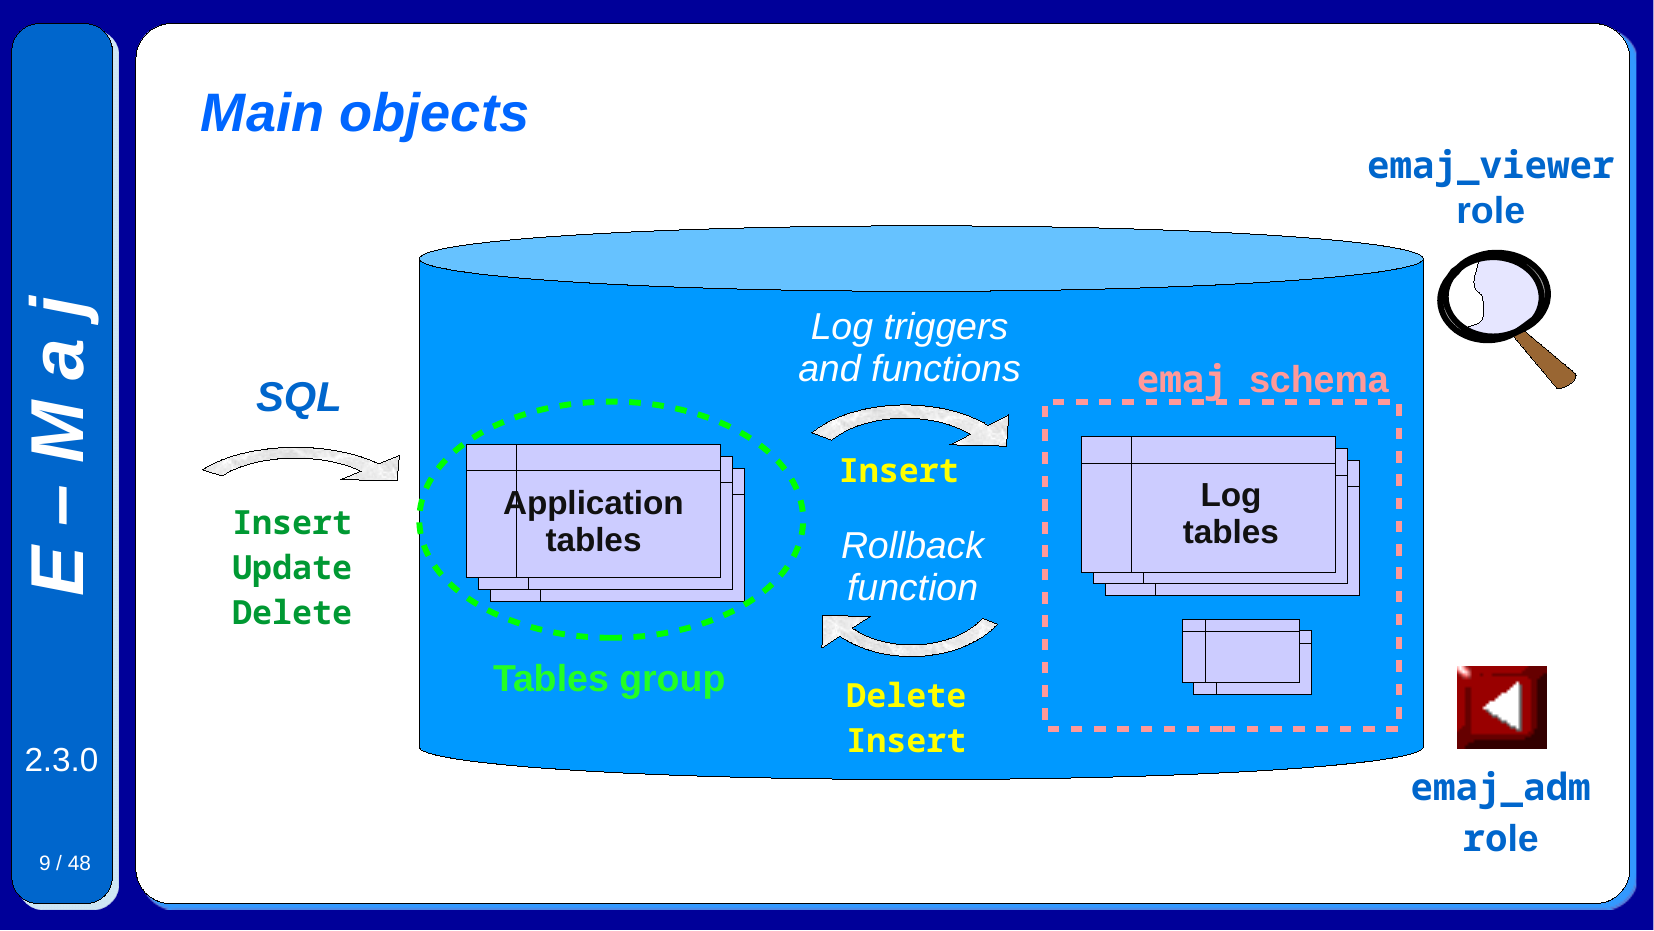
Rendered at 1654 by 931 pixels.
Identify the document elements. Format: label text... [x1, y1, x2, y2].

text_box Tables group [478, 649, 768, 707]
text_box Insert Update Delete [183, 491, 402, 626]
text_box emaj schema [1122, 344, 1404, 406]
text_box emaj_viewer role [1352, 131, 1630, 233]
text_box Application tables [448, 476, 739, 569]
text_box [202, 447, 400, 481]
text_box Log tables [1138, 468, 1323, 561]
text_box Log triggers and functions [761, 298, 1058, 398]
text_box SQL [194, 366, 404, 428]
text_box Delete Insert [802, 664, 1010, 759]
text_box [1440, 252, 1577, 389]
title Main objects [200, 34, 1575, 191]
text_box Rollback function [755, 516, 1070, 616]
text_box [419, 260, 1424, 780]
text_box emaj_adm role [1395, 752, 1609, 859]
picture [1457, 666, 1547, 749]
text_box Insert [817, 439, 981, 494]
